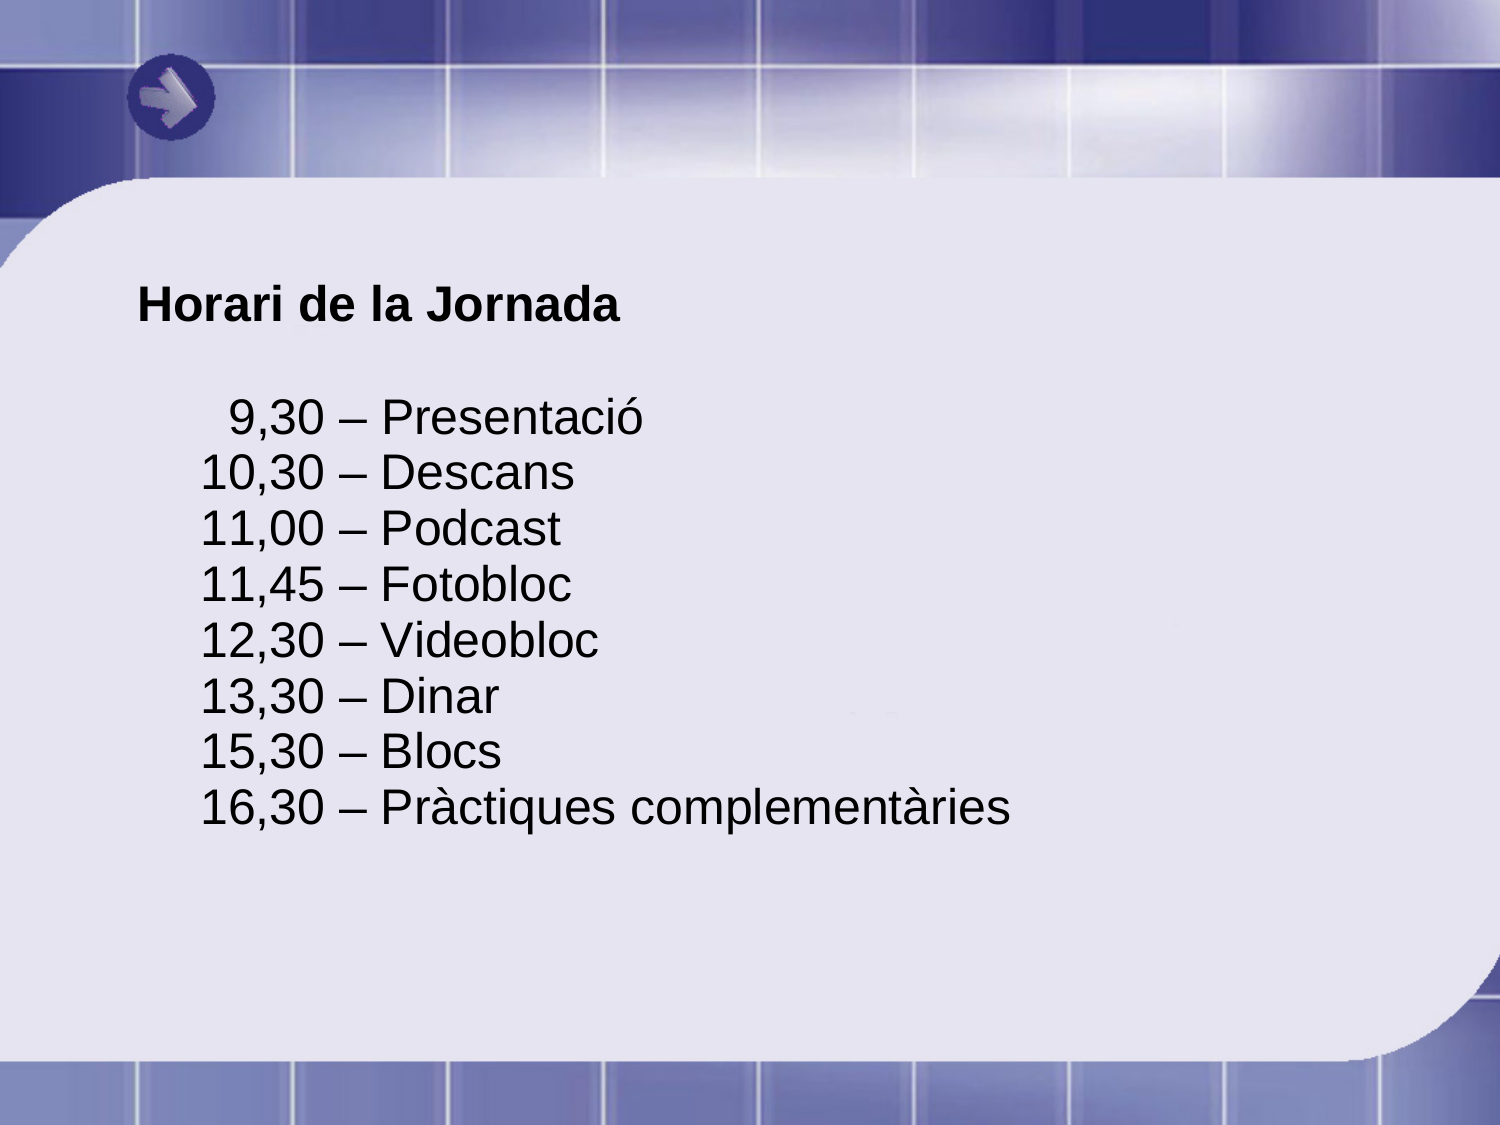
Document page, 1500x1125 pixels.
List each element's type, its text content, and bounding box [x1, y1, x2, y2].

text_box Horari de la Jornada [122, 268, 636, 341]
picture [0, 0, 1500, 1125]
text_box 9,30 – Presentació 10,30 – Descans 11,00 – Podcast 11,45 – Fotobloc 12,30 – Videobloc 13,30 – Dinar 15,30 – Blocs 16,30 – Pràctiques complementàries [185, 381, 1027, 843]
